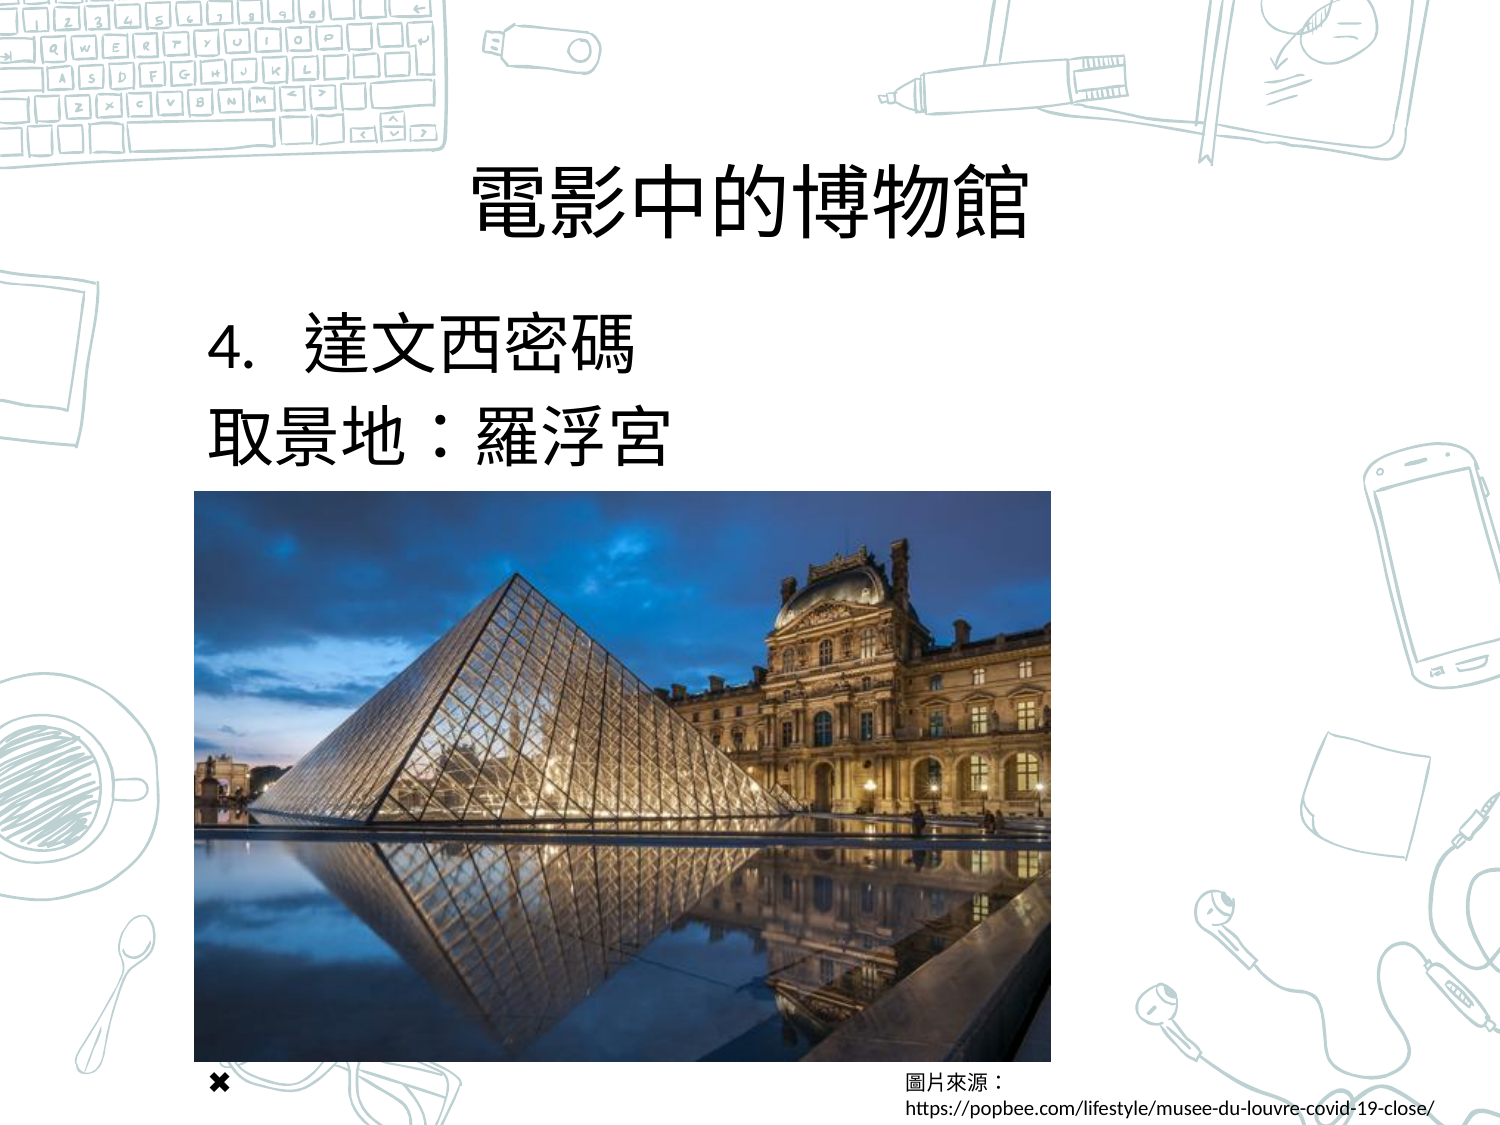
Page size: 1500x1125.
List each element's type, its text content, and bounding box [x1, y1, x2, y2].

list 4. 達文西密碼 取景地：羅浮宮 [171, 287, 1315, 1125]
text_box 圖片來源：https://popbee.com/lifestyle/musee-du-louvre-covid-19-close/ [880, 1062, 1500, 1125]
title 電影中的博物館 [185, 136, 1315, 264]
picture [194, 491, 1051, 1062]
